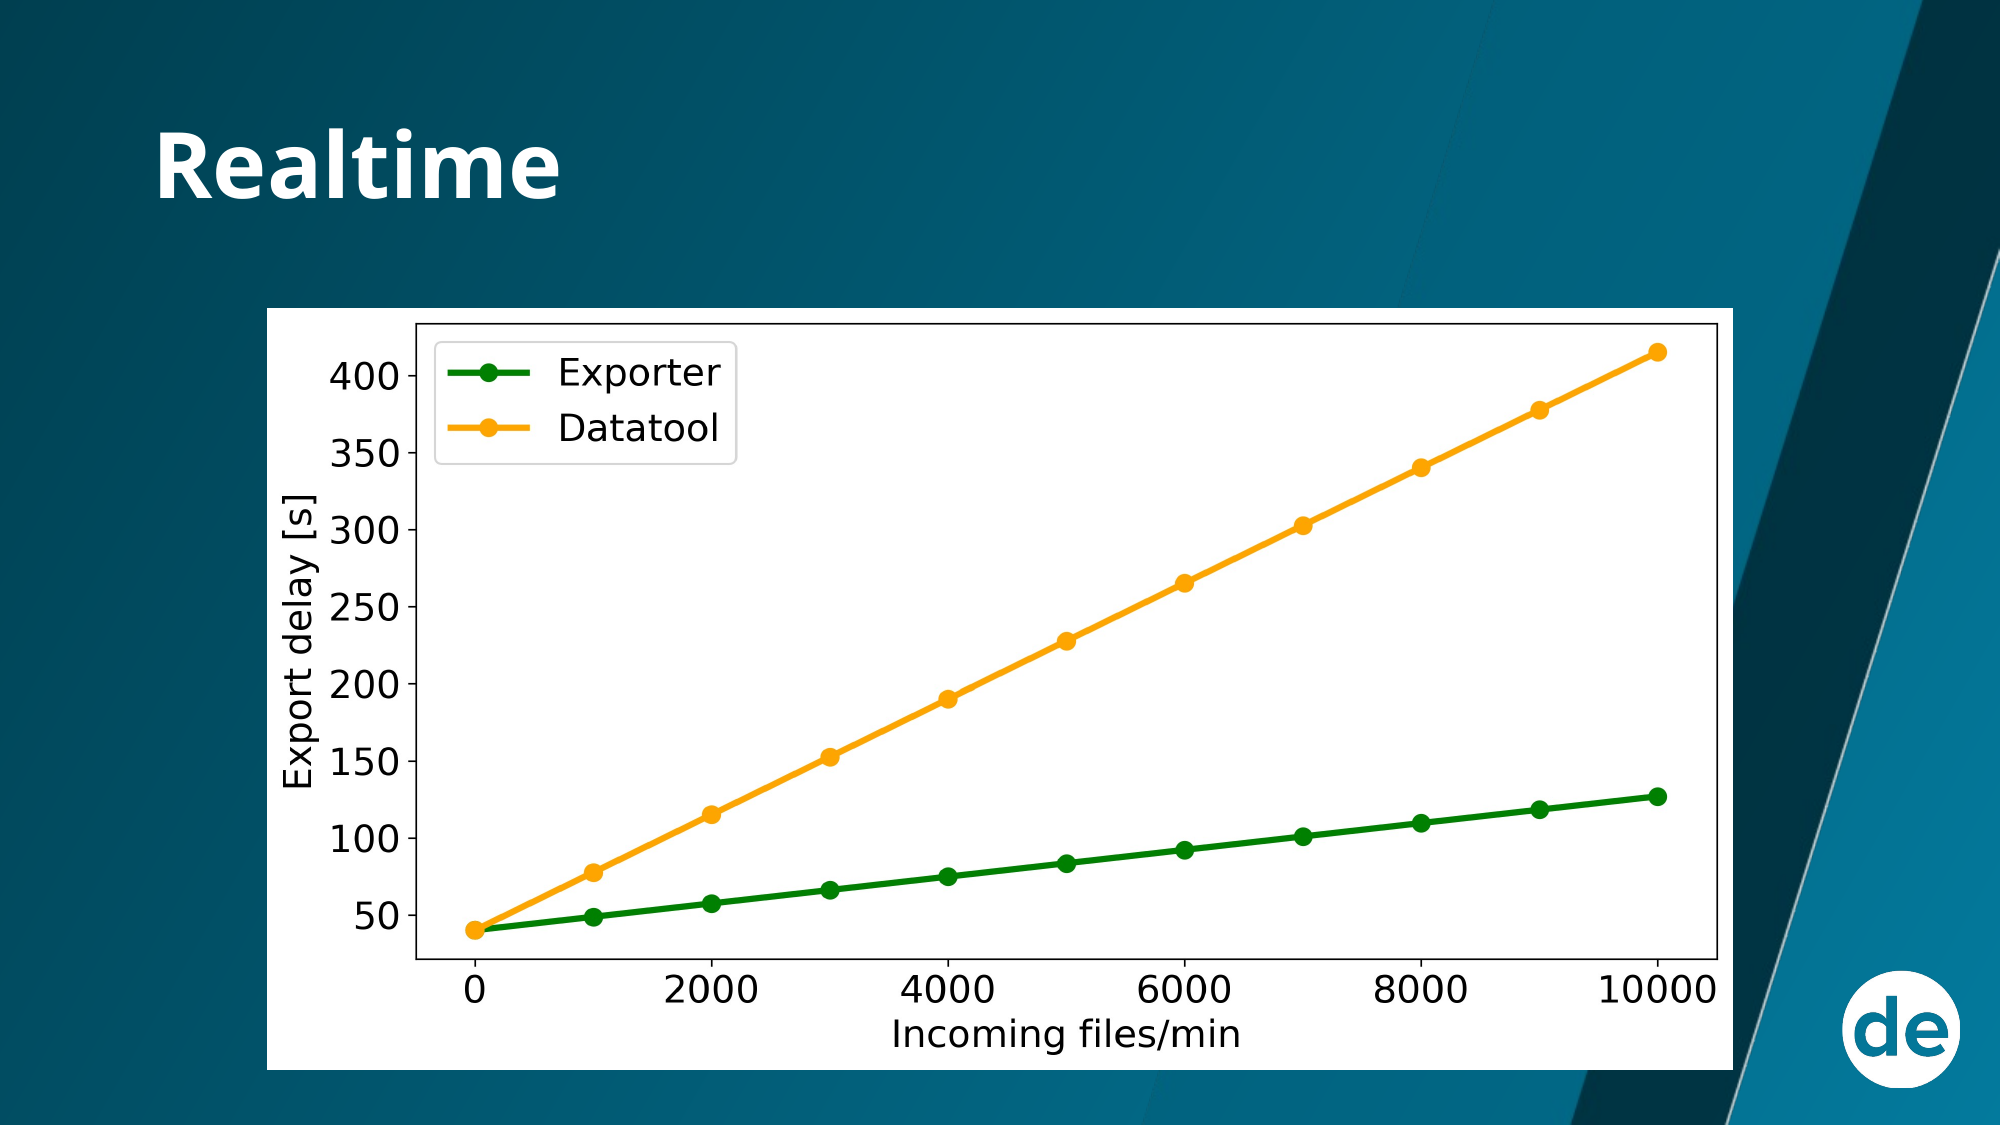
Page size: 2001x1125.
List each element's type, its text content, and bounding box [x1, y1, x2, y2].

picture [1725, 248, 2000, 1125]
title Realtime [137, 59, 1569, 278]
picture [268, 309, 1734, 1069]
